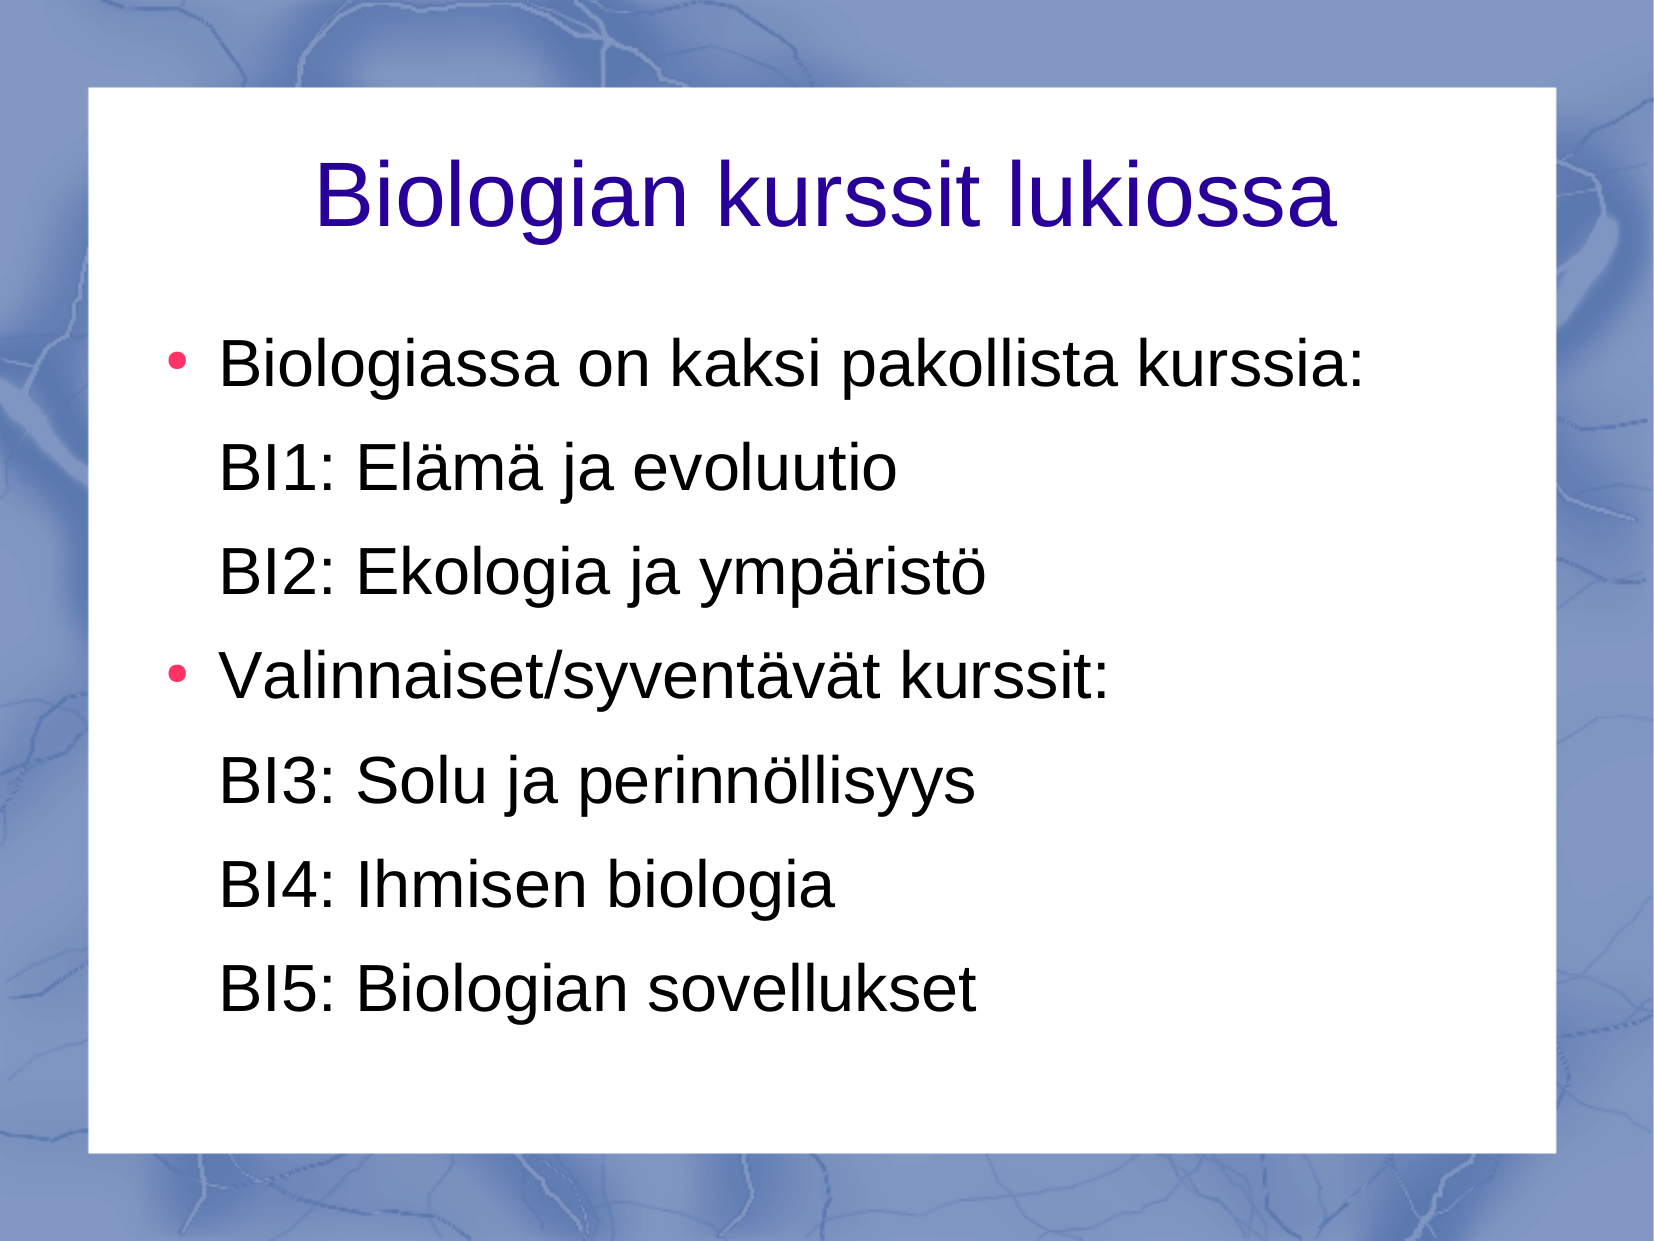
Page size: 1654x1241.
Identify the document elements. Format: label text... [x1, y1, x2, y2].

title Biologian kurssit lukiossa [118, 90, 1536, 298]
list Biologiassa on kaksi pakollista kurssia: BI1: Elämä ja evoluutio BI2: Ekologia ja ympäristö Valinnaiset/syventävät kurssit: BI3: Solu ja perinnöllisyys BI4: Ihmisen biologia BI5: Biologian sovellukset [147, 325, 1506, 1027]
picture [0, 0, 1654, 1241]
